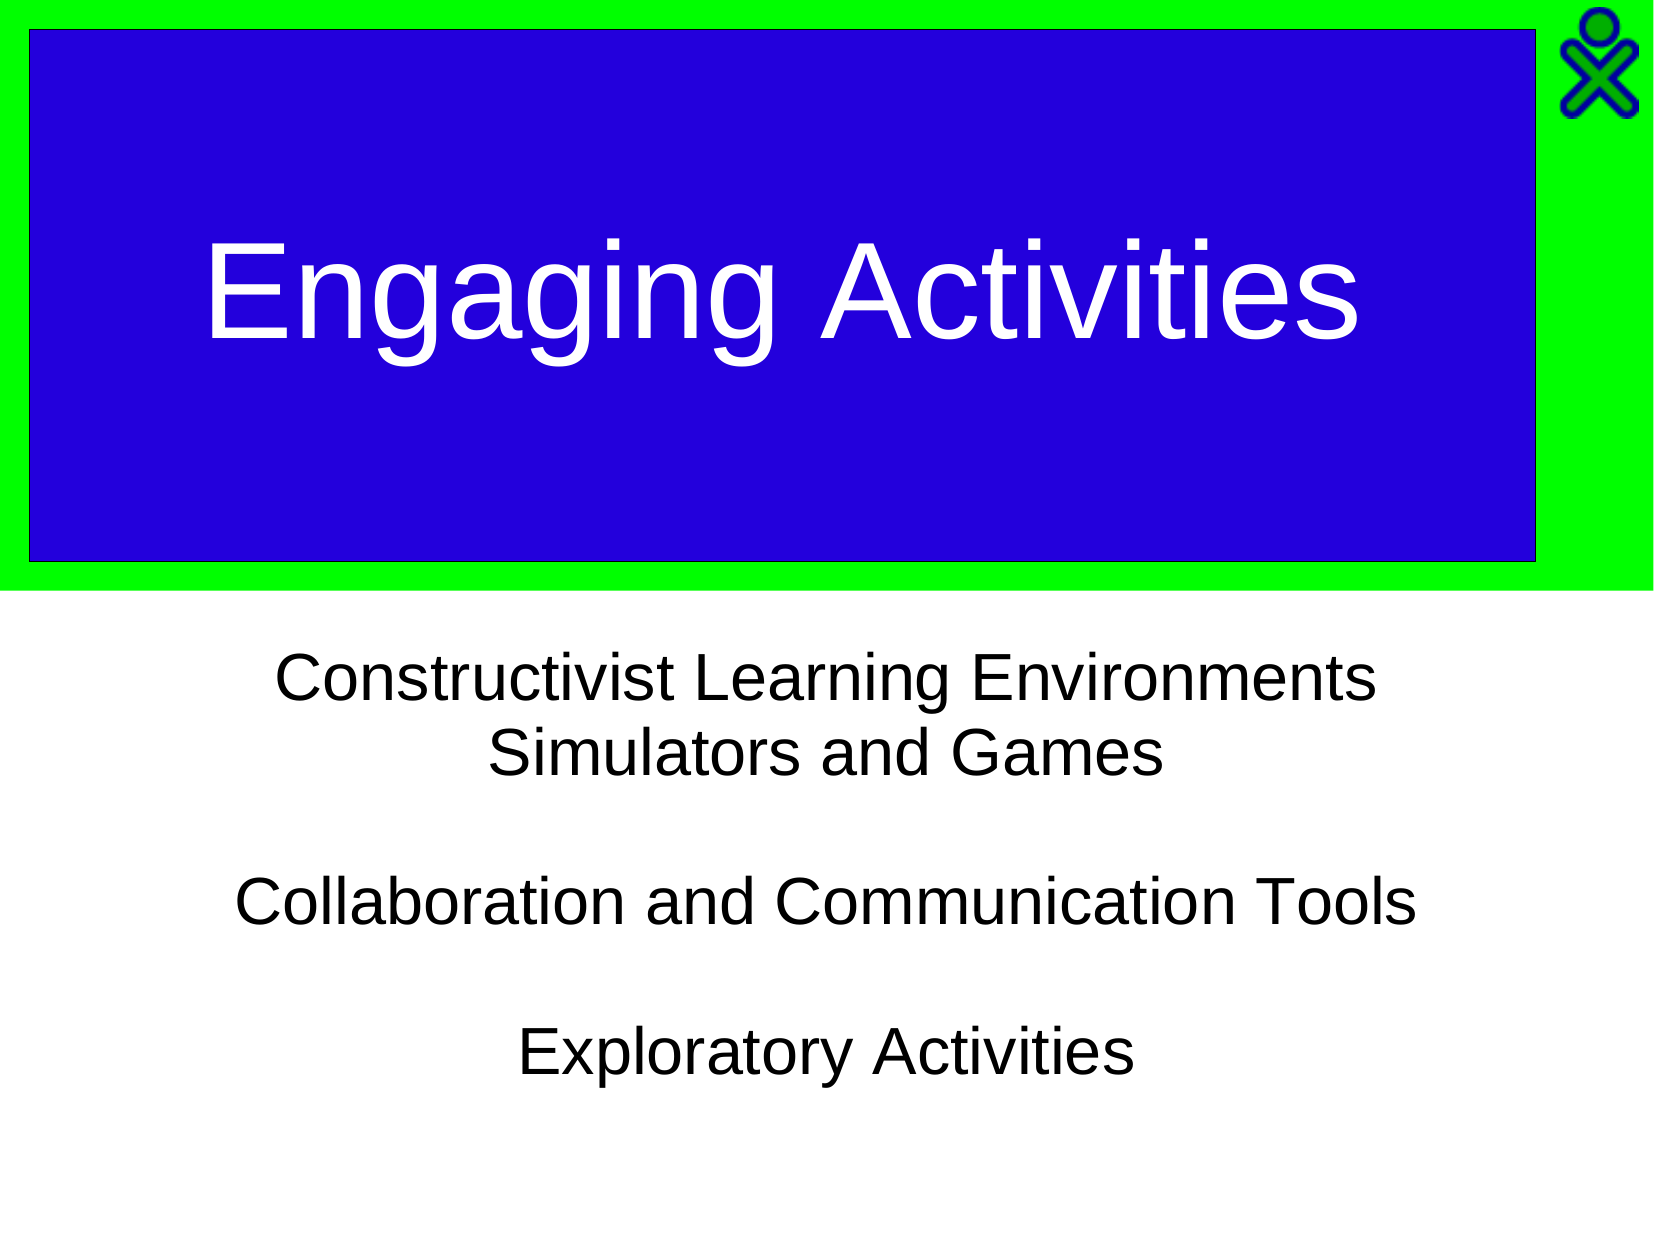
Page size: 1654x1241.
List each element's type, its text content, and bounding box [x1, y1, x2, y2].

picture [1559, 7, 1639, 119]
subtitle Constructivist Learning Environments Simulators and Games Collaboration and Communication Tools Exploratory Activities [82, 627, 1571, 1102]
title Engaging Activities [59, 56, 1506, 525]
